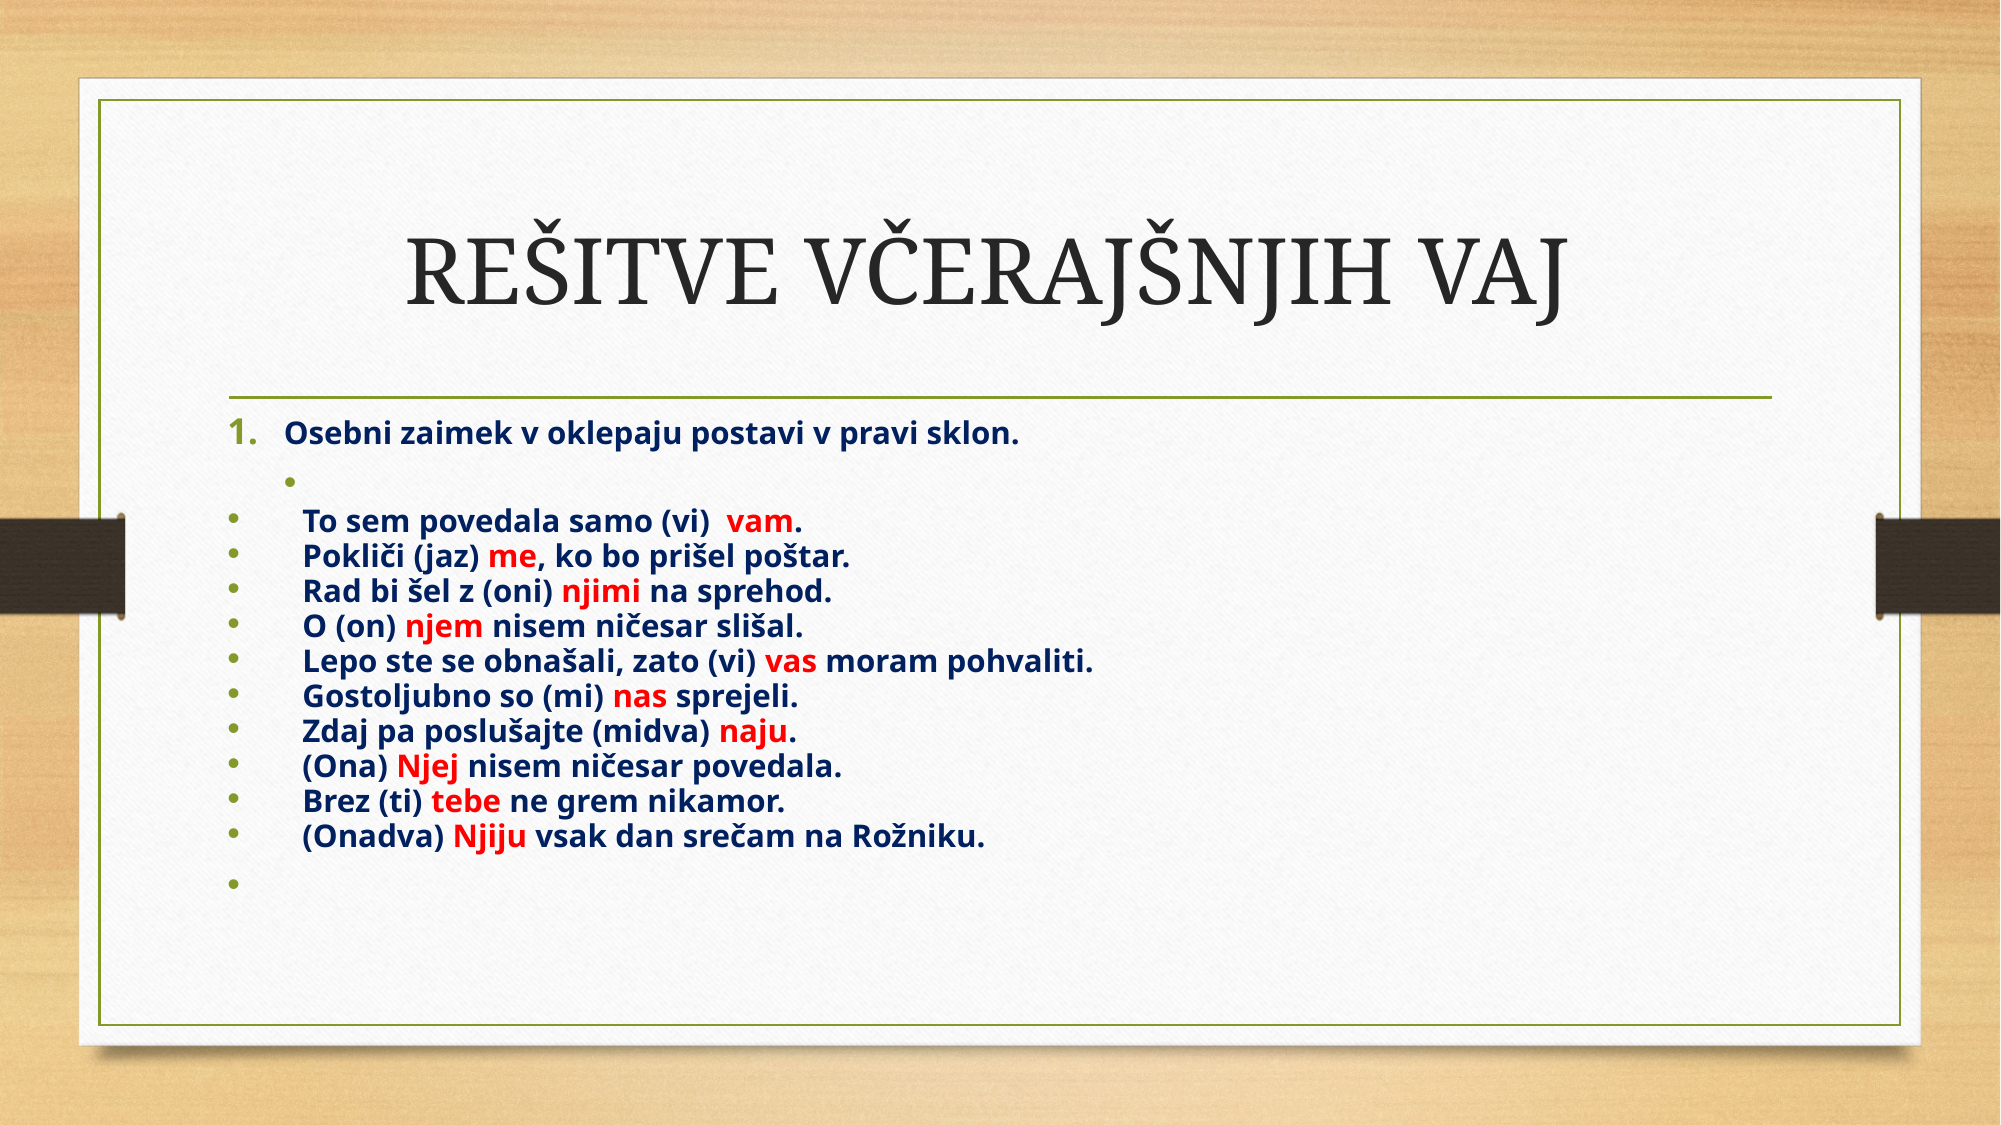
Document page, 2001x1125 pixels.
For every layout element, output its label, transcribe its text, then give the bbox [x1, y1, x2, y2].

title REŠITVE VČERAJŠNJIH VAJ [212, 161, 1788, 376]
list Osebni zaimek v oklepaju postavi v pravi sklon. To sem povedala samo (vi) vam. Pokliči (jaz) me, ko bo prišel poštar. Rad bi šel z (oni) njimi na sprehod. O (on) njem nisem ničesar slišal. Lepo ste se obnašali, zato (vi) vas moram pohvaliti. Gostoljubno so (mi) nas sprejeli. Zdaj pa poslušajte (midva) naju. (Ona) Njej nisem ničesar povedala. Brez (ti) tebe ne grem nikamor. (Onadva) Njiju vsak dan srečam na Rožniku. [212, 419, 1788, 964]
